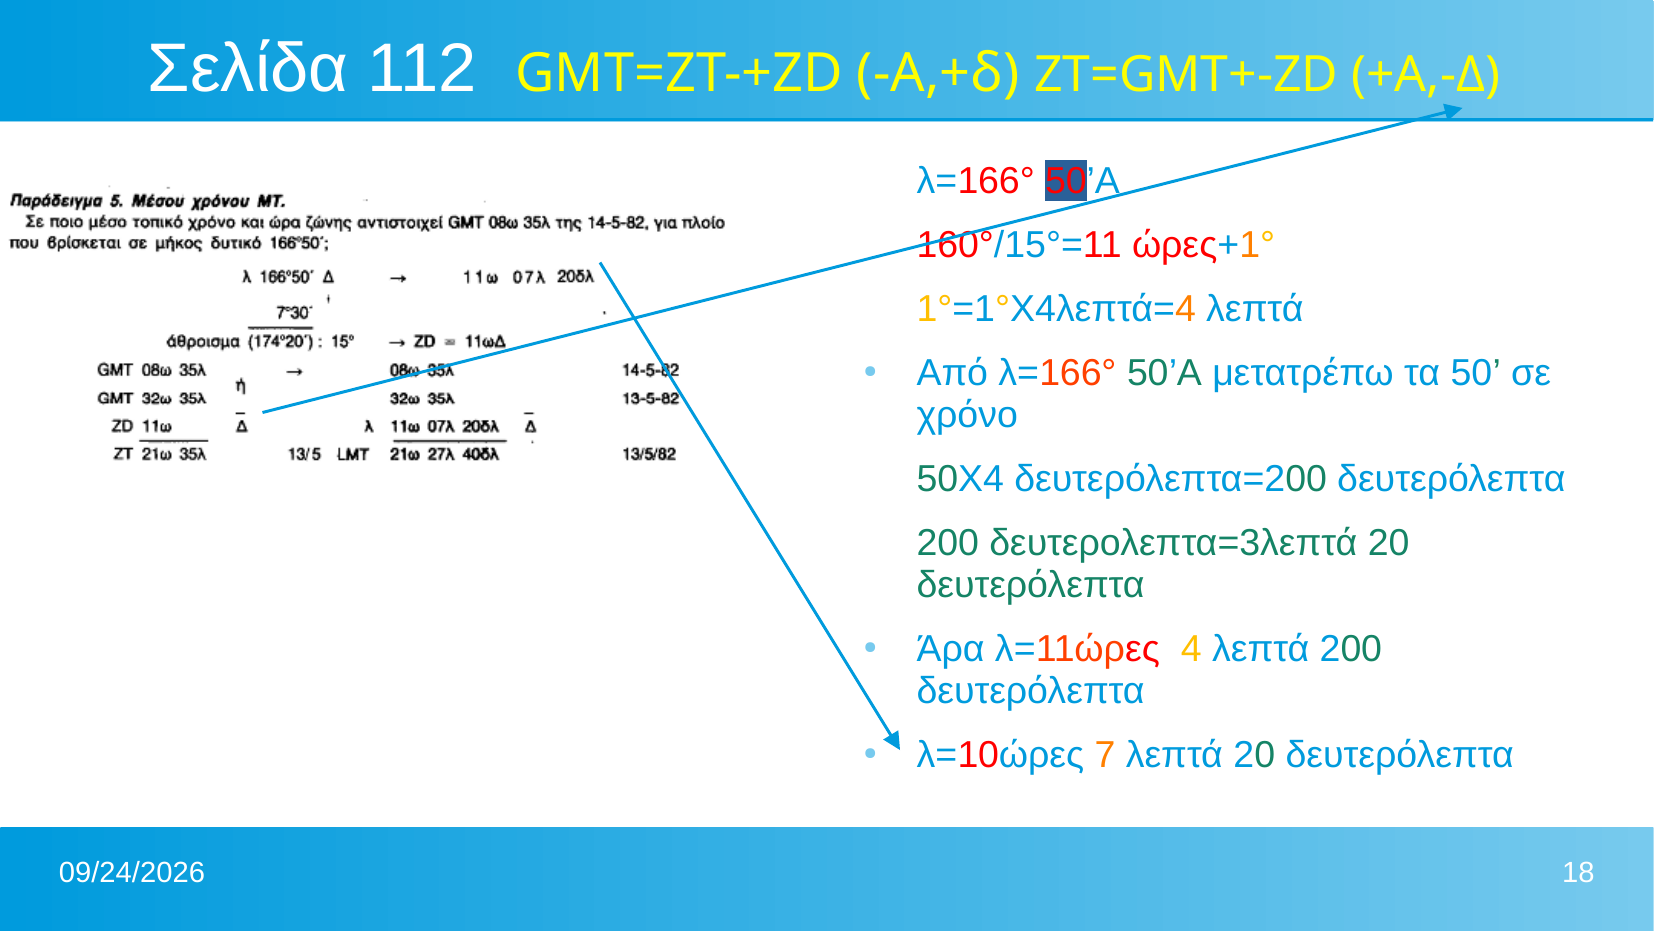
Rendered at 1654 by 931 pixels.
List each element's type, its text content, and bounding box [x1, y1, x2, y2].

title Σελίδα 112 GMT=ZT-+ZD (-Α,+δ) ZT=GMT+-ZD (+A,-Δ) [59, 29, 1595, 108]
list λ=166° 50’Α 160°/15°=11 ώρες+1° 1°=1°Χ4λεπτά=4 λεπτά Από λ=166° 50’Α μετατρέπω τα 50’ σε χρόνο 50Χ4 δευτερόλεπτα=200 δευτερόλεπτα 200 δευτερολεπτα=3λεπτά 20 δευτερόλεπτα Άρα λ=11ώρες 4 λεπτά 200 δευτερόλεπτα λ=10ώρες 7 λεπτά 20 δευτερόλεπτα [845, 159, 1251, 262]
picture [639, 291, 751, 488]
list λ=166° 50’Α 160°/15°=11 ώρες+1° 1°=1°Χ4λεπτά=4 λεπτά Από λ=166° 50’Α μετατρέπω τα 50’ σε χρόνο 50Χ4 δευτερόλεπτα=200 δευτερόλεπτα 200 δευτερολεπτα=3λεπτά 20 δευτερόλεπτα Άρα λ=11ώρες 4 λεπτά 200 δευτερόλεπτα λ=10ώρες 7 λεπτά 20 δευτερόλεπτα [845, 159, 1596, 751]
picture [0, 172, 751, 488]
